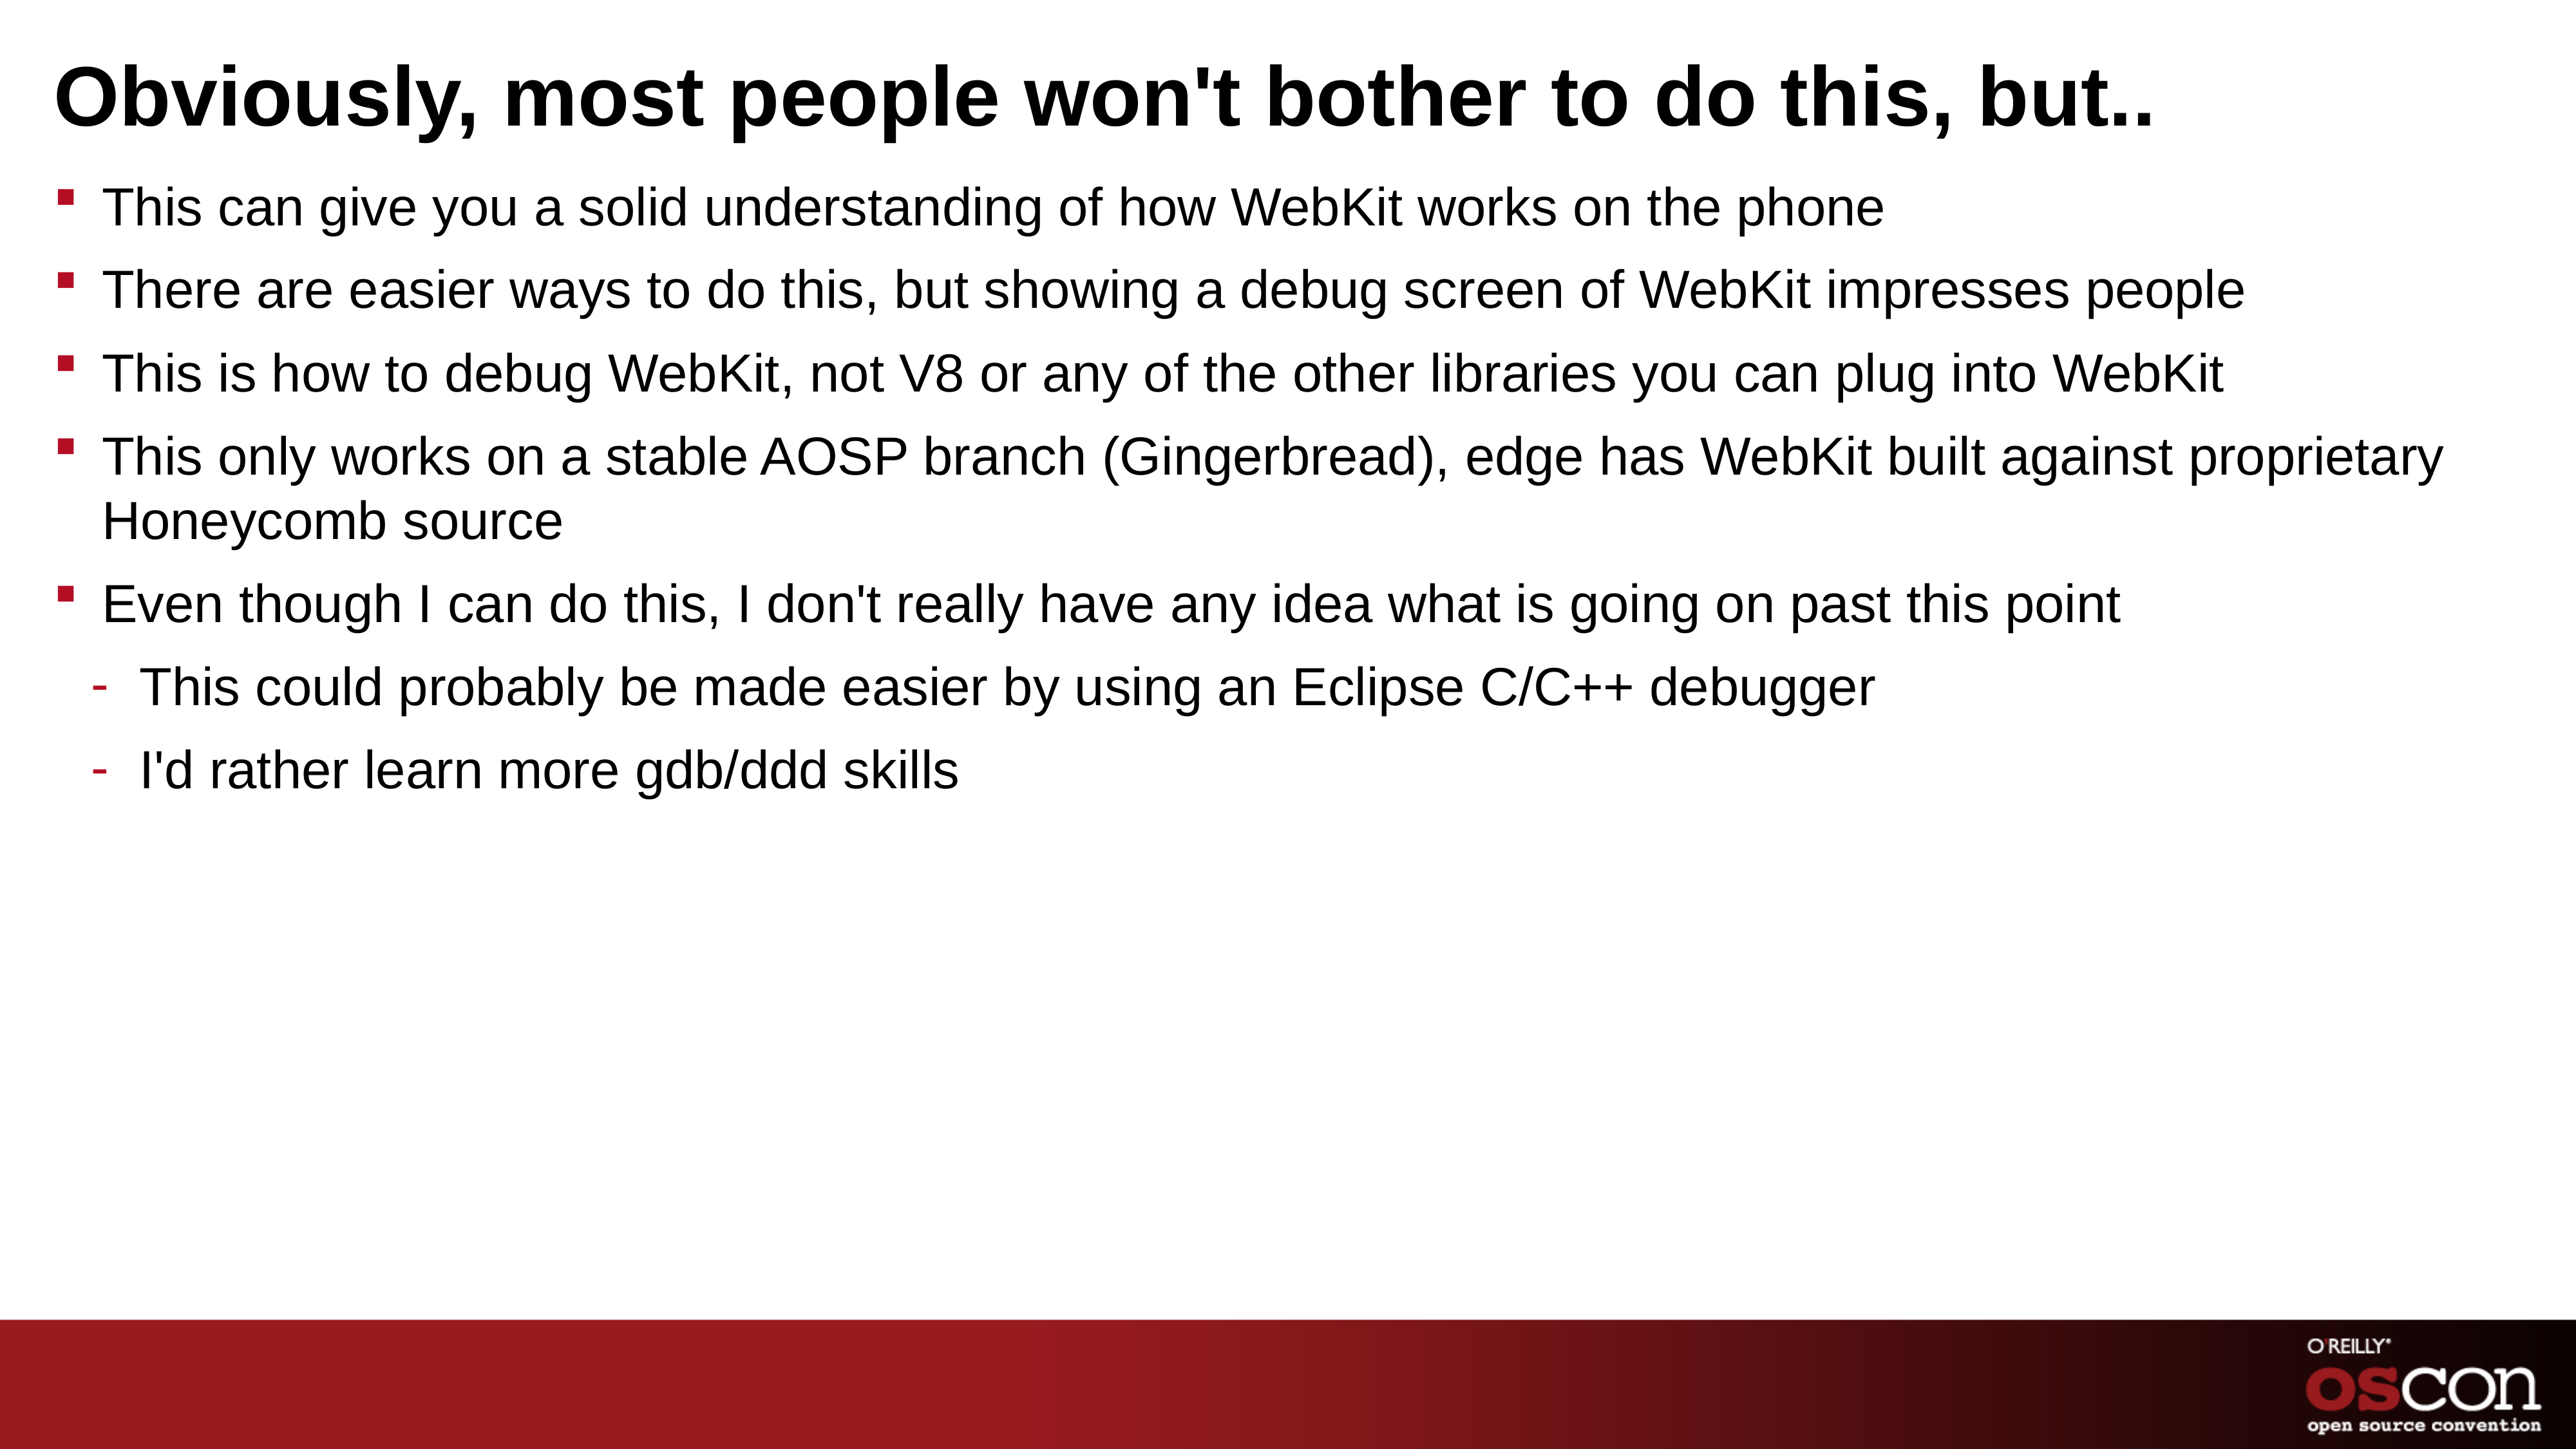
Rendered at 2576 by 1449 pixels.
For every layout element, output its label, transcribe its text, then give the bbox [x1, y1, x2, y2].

title Obviously, most people won't bother to do this, but.. [48, 17, 2514, 166]
picture [0, 0, 2576, 1449]
list This can give you a solid understanding of how WebKit works on the phone There are easier ways to do this, but showing a debug screen of WebKit impresses people This is how to debug WebKit, not V8 or any of the other libraries you can plug into WebKit This only works on a stable AOSP branch (Gingerbread), edge has WebKit built against proprietary Honeycomb source Even though I can do this, I don't really have any idea what is going on past this point This could probably be made easier by using an Eclipse C/C++ debugger I'd rather learn more gdb/ddd skills [48, 166, 2514, 1135]
